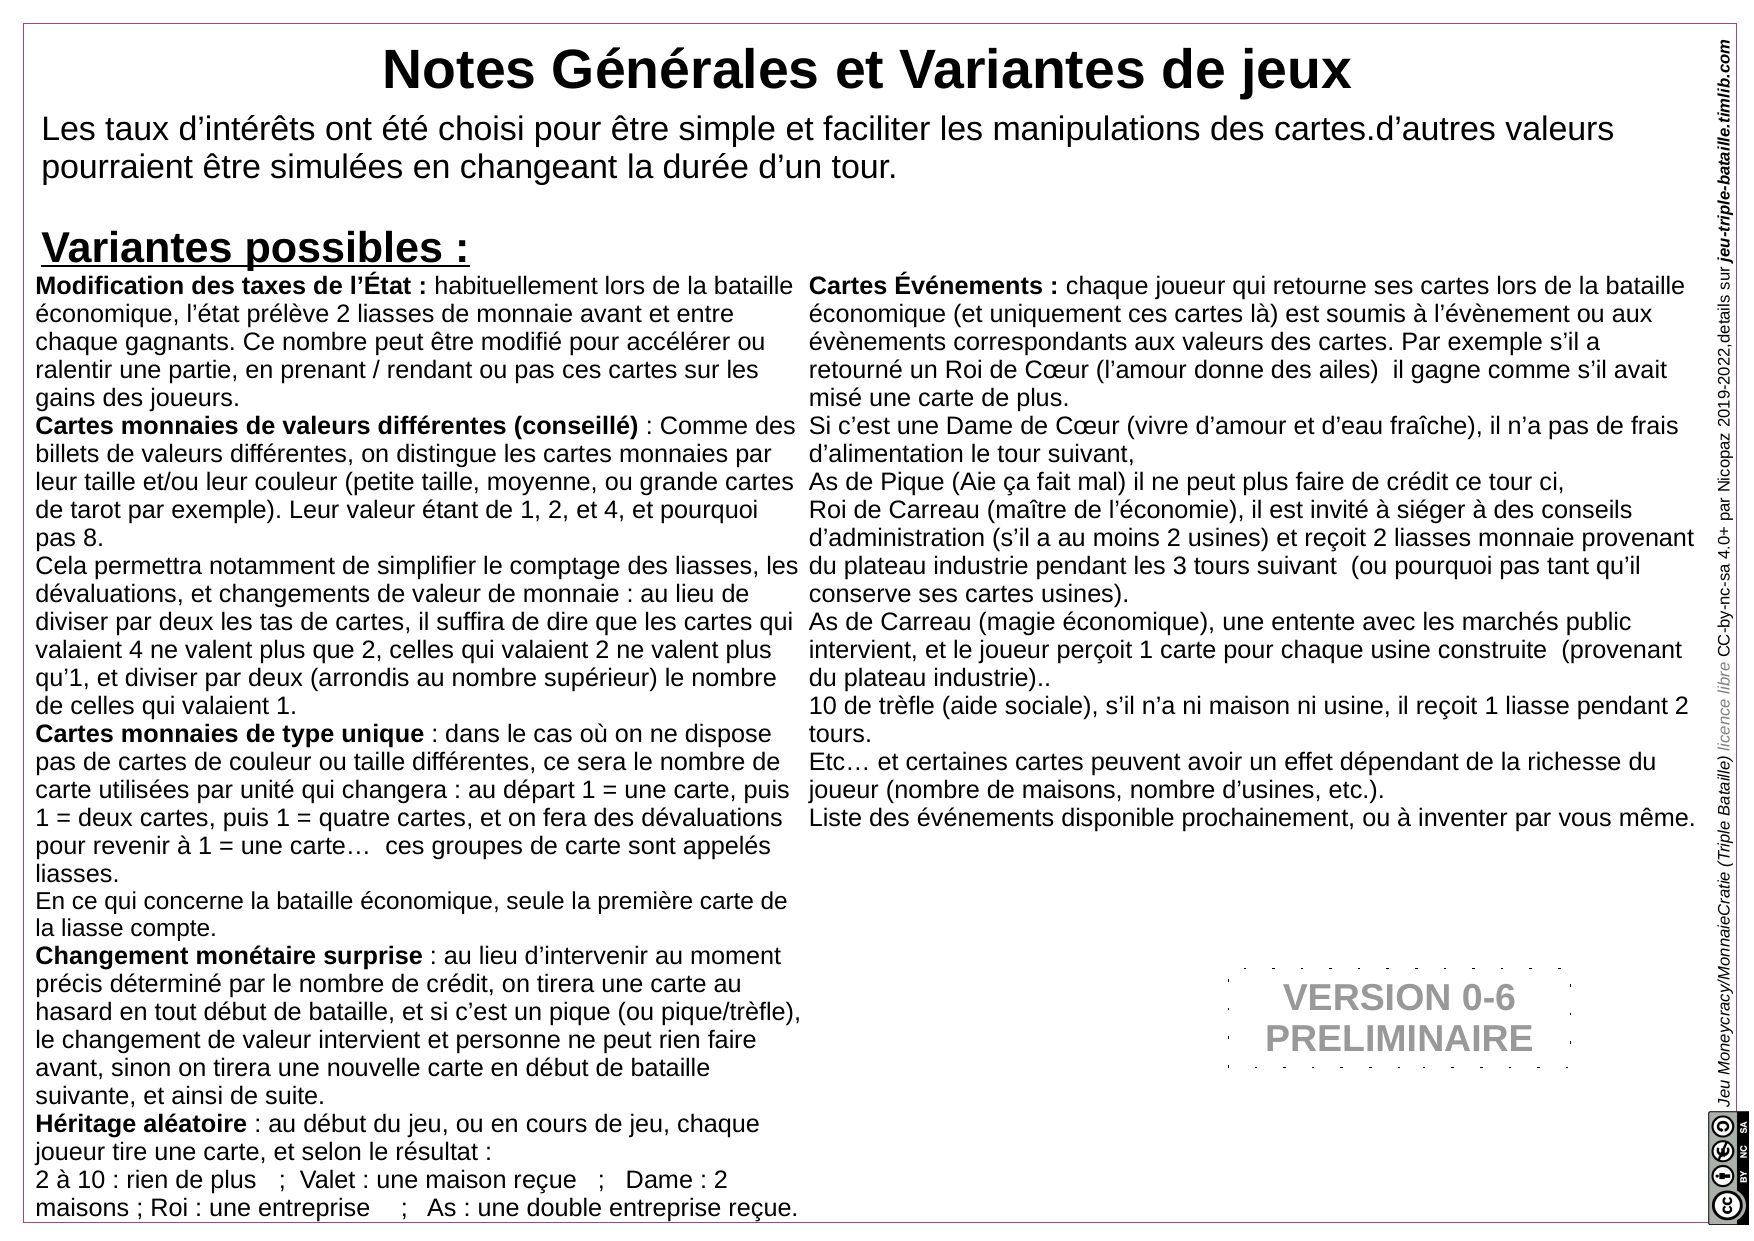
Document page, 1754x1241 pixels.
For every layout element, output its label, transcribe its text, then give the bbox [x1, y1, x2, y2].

text_box Cartes Événements : chaque joueur qui retourne ses cartes lors de la bataille économique (et uniquement ces cartes là) est soumis à l’évènement ou aux évènements correspondants aux valeurs des cartes. Par exemple s’il a retourné un Roi de Cœur (l’amour donne des ailes) il gagne comme s’il avait misé une carte de plus. Si c’est une Dame de Cœur (vivre d’amour et d’eau fraîche), il n’a pas de frais d’alimentation le tour suivant, As de Pique (Aie ça fait mal) il ne peut plus faire de crédit ce tour ci, Roi de Carreau (maître de l’économie), il est invité à siéger à des conseils d’administration (s’il a au moins 2 usines) et reçoit 2 liasses monnaie provenant du plateau industrie pendant les 3 tours suivant (ou pourquoi pas tant qu’il conserve ses cartes usines). As de Carreau (magie économique), une entente avec les marchés public intervient, et le joueur perçoit 1 carte pour chaque usine construite (provenant du plateau industrie).. 10 de trèfle (aide sociale), s’il n’a ni maison ni usine, il reçoit 1 liasse pendant 2 tours. Etc… et certaines cartes peuvent avoir un effet dépendant de la richesse du joueur (nombre de maisons, nombre d’usines, etc.). Liste des événements disponible prochainement, ou à inventer par vous même. [809, 271, 1701, 1217]
picture [1709, 1112, 1749, 1225]
text_box Notes Générales et Variantes de jeux Les taux d’intérêts ont été choisi pour être simple et faciliter les manipulations des cartes.d’autres valeurs pourraient être simulées en changeant la durée d’un tour. Variantes possibles : [41, 0, 1695, 272]
text_box Modification des taxes de l’État : habituellement lors de la bataille économique, l’état prélève 2 liasses de monnaie avant et entre chaque gagnants. Ce nombre peut être modifié pour accélérer ou ralentir une partie, en prenant / rendant ou pas ces cartes sur les gains des joueurs. Cartes monnaies de valeurs différentes (conseillé) : Comme des billets de valeurs différentes, on distingue les cartes monnaies par leur taille et/ou leur couleur (petite taille, moyenne, ou grande cartes de tarot par exemple). Leur valeur étant de 1, 2, et 4, et pourquoi pas 8. Cela permettra notamment de simplifier le comptage des liasses, les dévaluations, et changements de valeur de monnaie : au lieu de diviser par deux les tas de cartes, il suffira de dire que les cartes qui valaient 4 ne valent plus que 2, celles qui valaient 2 ne valent plus qu’1, et diviser par deux (arrondis au nombre supérieur) le nombre de celles qui valaient 1. Cartes monnaies de type unique : dans le cas où on ne dispose pas de cartes de couleur ou taille différentes, ce sera le nombre de carte utilisées par unité qui changera : au départ 1 = une carte, puis 1 = deux cartes, puis 1 = quatre cartes, et on fera des dévaluations pour revenir à 1 = une carte… ces groupes de carte sont appelés liasses. En ce qui concerne la bataille économique, seule la première carte de la liasse compte. Changement monétaire surprise : au lieu d’intervenir au moment précis déterminé par le nombre de crédit, on tirera une carte au hasard en tout début de bataille, et si c’est un pique (ou pique/trèfle), le changement de valeur intervient et personne ne peut rien faire avant, sinon on tirera une nouvelle carte en début de bataille suivante, et ainsi de suite. Héritage aléatoire : au début du jeu, ou en cours de jeu, chaque joueur tire une carte, et selon le résultat : 2 à 10 : rien de plus ; Valet : une maison reçue ; Dame : 2 maisons ; Roi : une entreprise ; As : une double entreprise reçue. [35, 271, 804, 1229]
